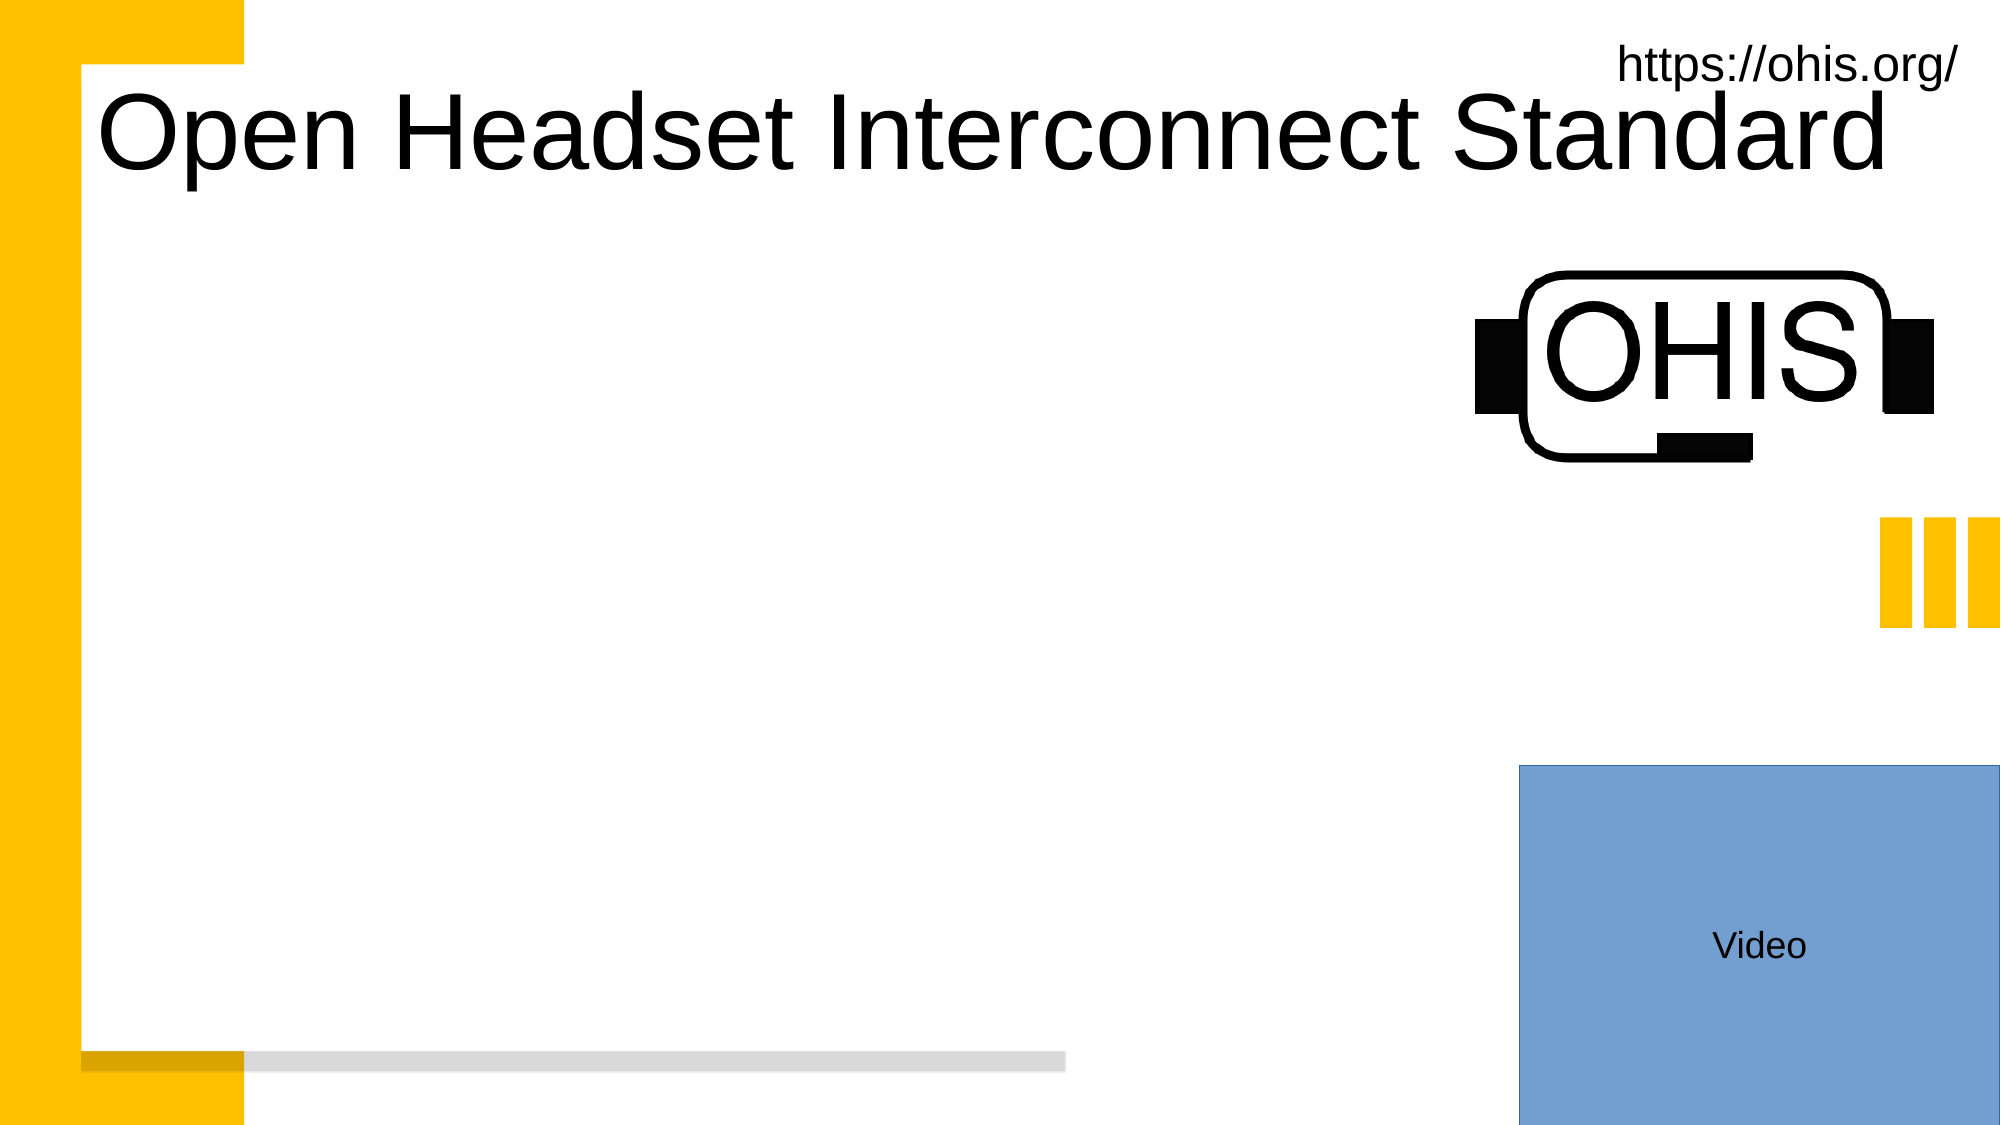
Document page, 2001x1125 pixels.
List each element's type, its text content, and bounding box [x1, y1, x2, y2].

text_box https://ohis.org/ [1590, 29, 1974, 105]
picture [1475, 268, 1934, 464]
text_box Open Headset Interconnect Standard [81, 64, 1921, 201]
text_box Video [1519, 765, 2000, 1125]
text_box [0, 0, 2000, 1125]
